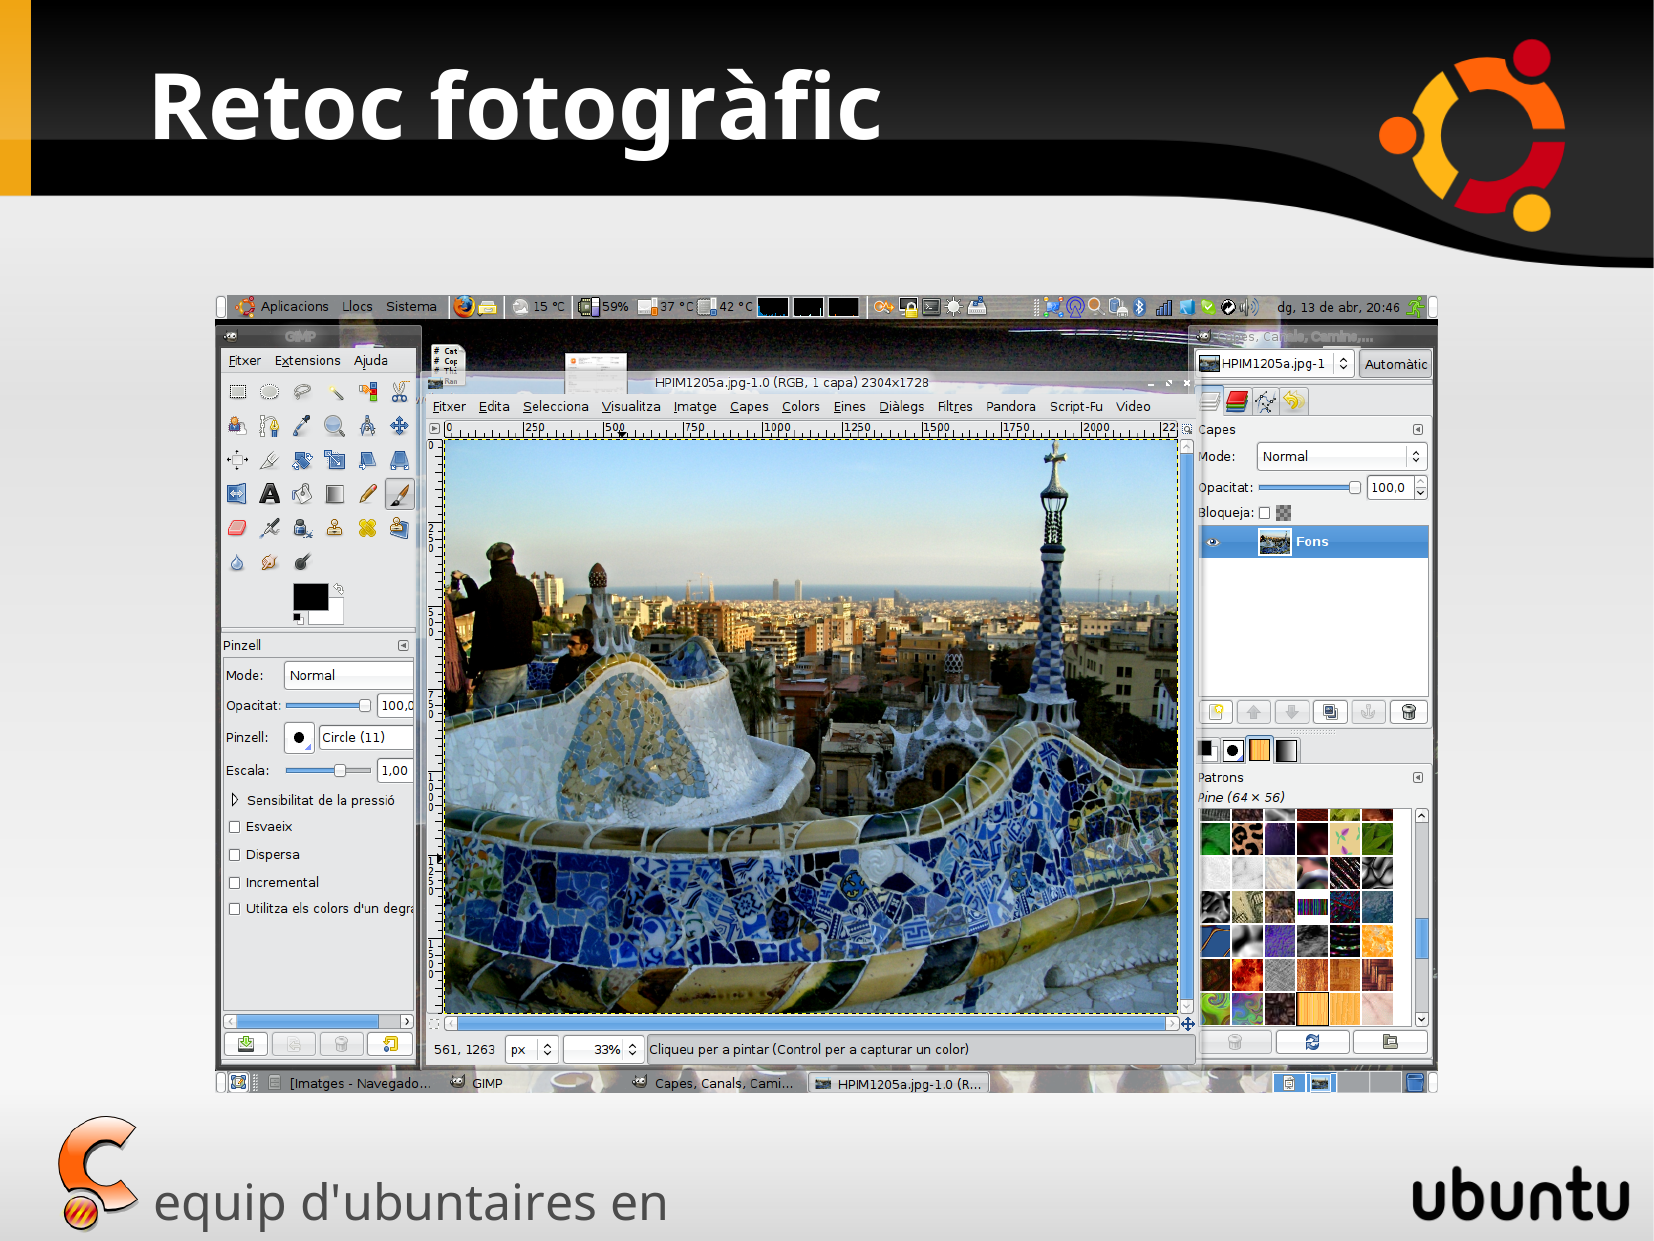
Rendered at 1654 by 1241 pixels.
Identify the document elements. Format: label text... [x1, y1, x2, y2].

title Retoc fotogràfic [0, 0, 1359, 208]
picture [0, 0, 1654, 1241]
